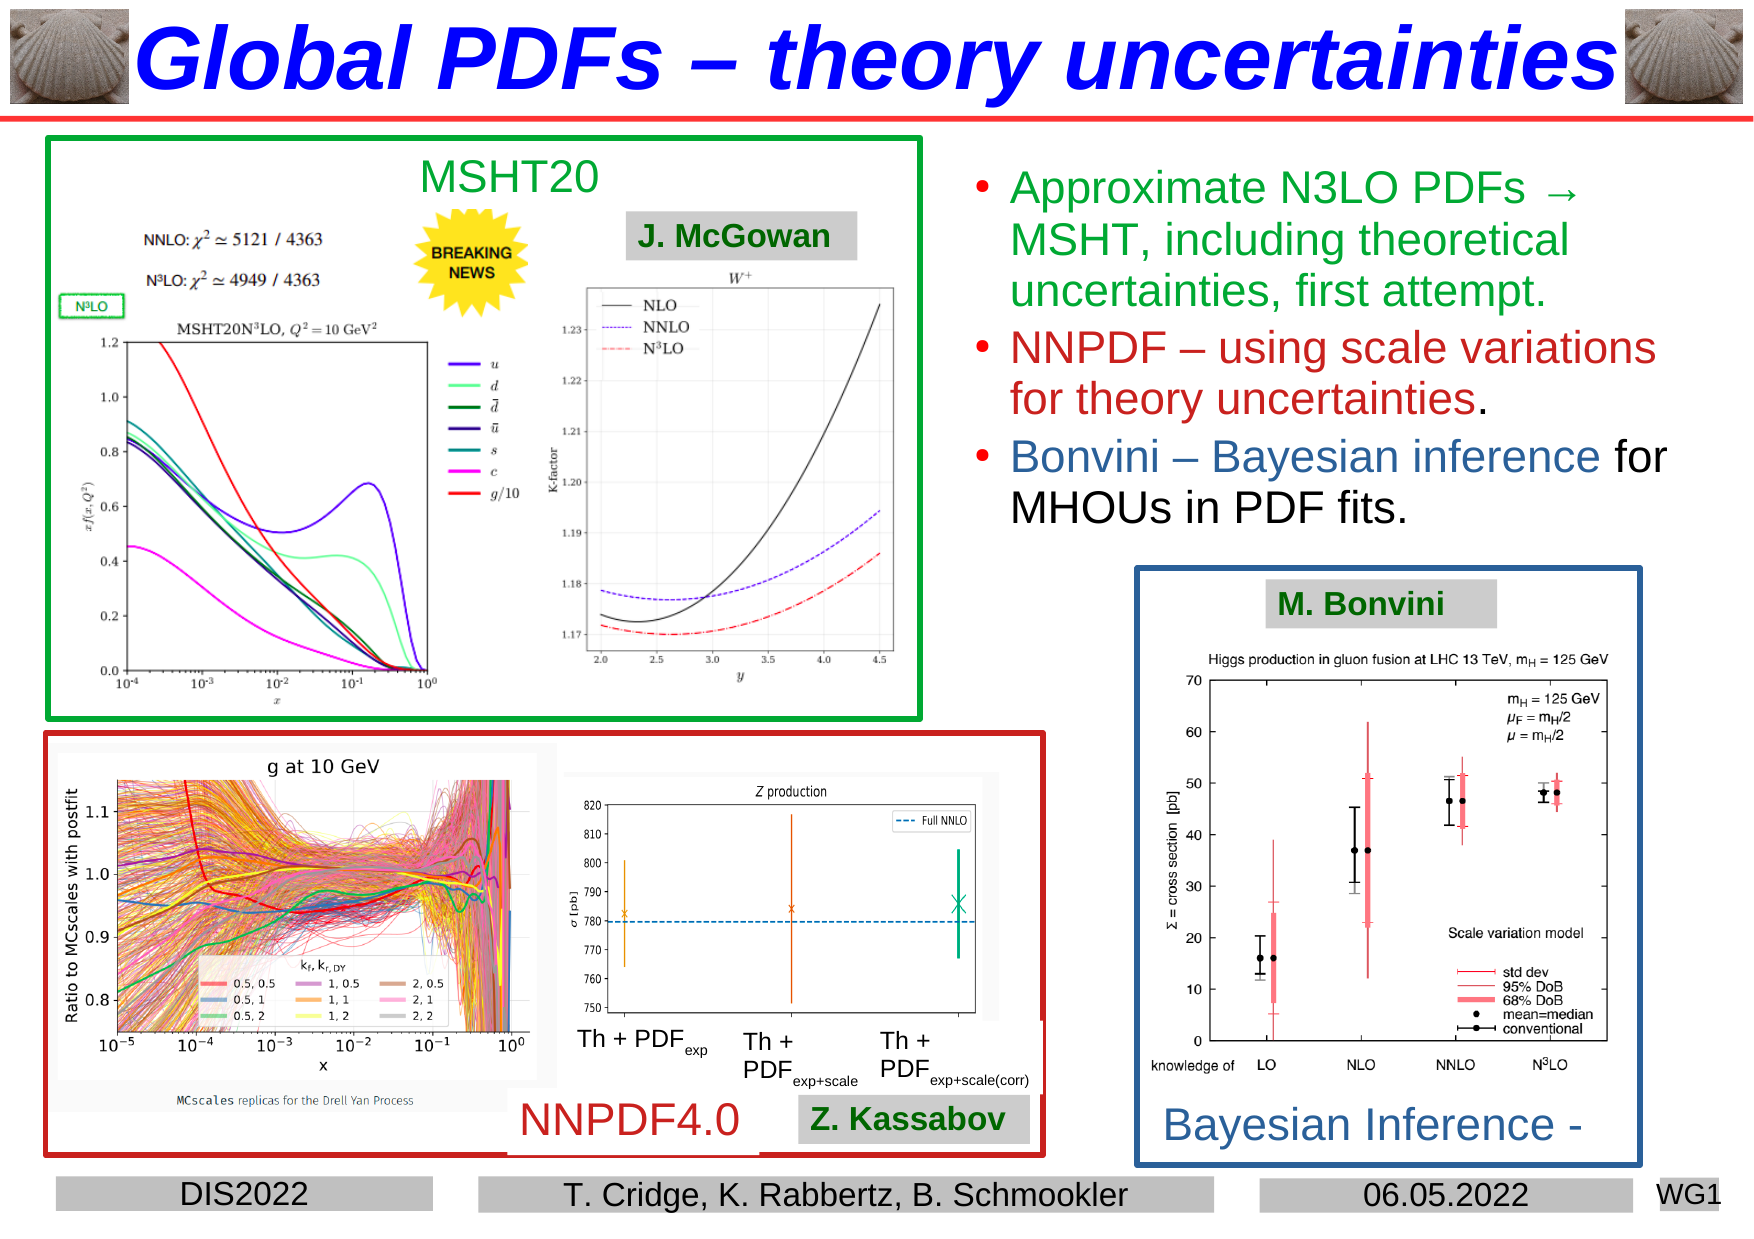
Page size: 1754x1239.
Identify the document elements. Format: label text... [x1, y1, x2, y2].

text_box Z. Kassabov [798, 1094, 1030, 1144]
text_box Bayesian Inference - [1150, 1092, 1623, 1162]
text_box NNPDF4.0 [507, 1087, 760, 1156]
text_box MSHT20 [407, 144, 617, 212]
text_box M. Bonvini [1265, 579, 1498, 629]
title Global PDFs – theory uncertainties [124, 0, 1630, 161]
text_box [45, 732, 1043, 1156]
text_box Approximate N3LO PDFs → MSHT, including theoretical uncertainties, first attempt. NNPDF – using scale variations for theory uncertainties. Bonvini – Bayesian inference for MHOUs in PDF fits. [956, 156, 1725, 539]
text_box [48, 137, 921, 719]
text_box Th + PDFexp+scale [731, 1021, 868, 1096]
picture [543, 262, 908, 692]
picture [1630, 9, 1743, 104]
text_box [760, 1095, 1043, 1156]
picture [55, 209, 528, 707]
text_box [1137, 568, 1640, 1166]
text_box Th + PDFexp+scale(corr) [868, 1020, 1043, 1095]
text_box J. McGowan [625, 211, 858, 261]
picture [10, 9, 124, 104]
picture [563, 772, 1000, 1024]
picture [48, 743, 557, 1112]
text_box Th + PDFexp [565, 1018, 723, 1075]
picture [1146, 632, 1633, 1081]
